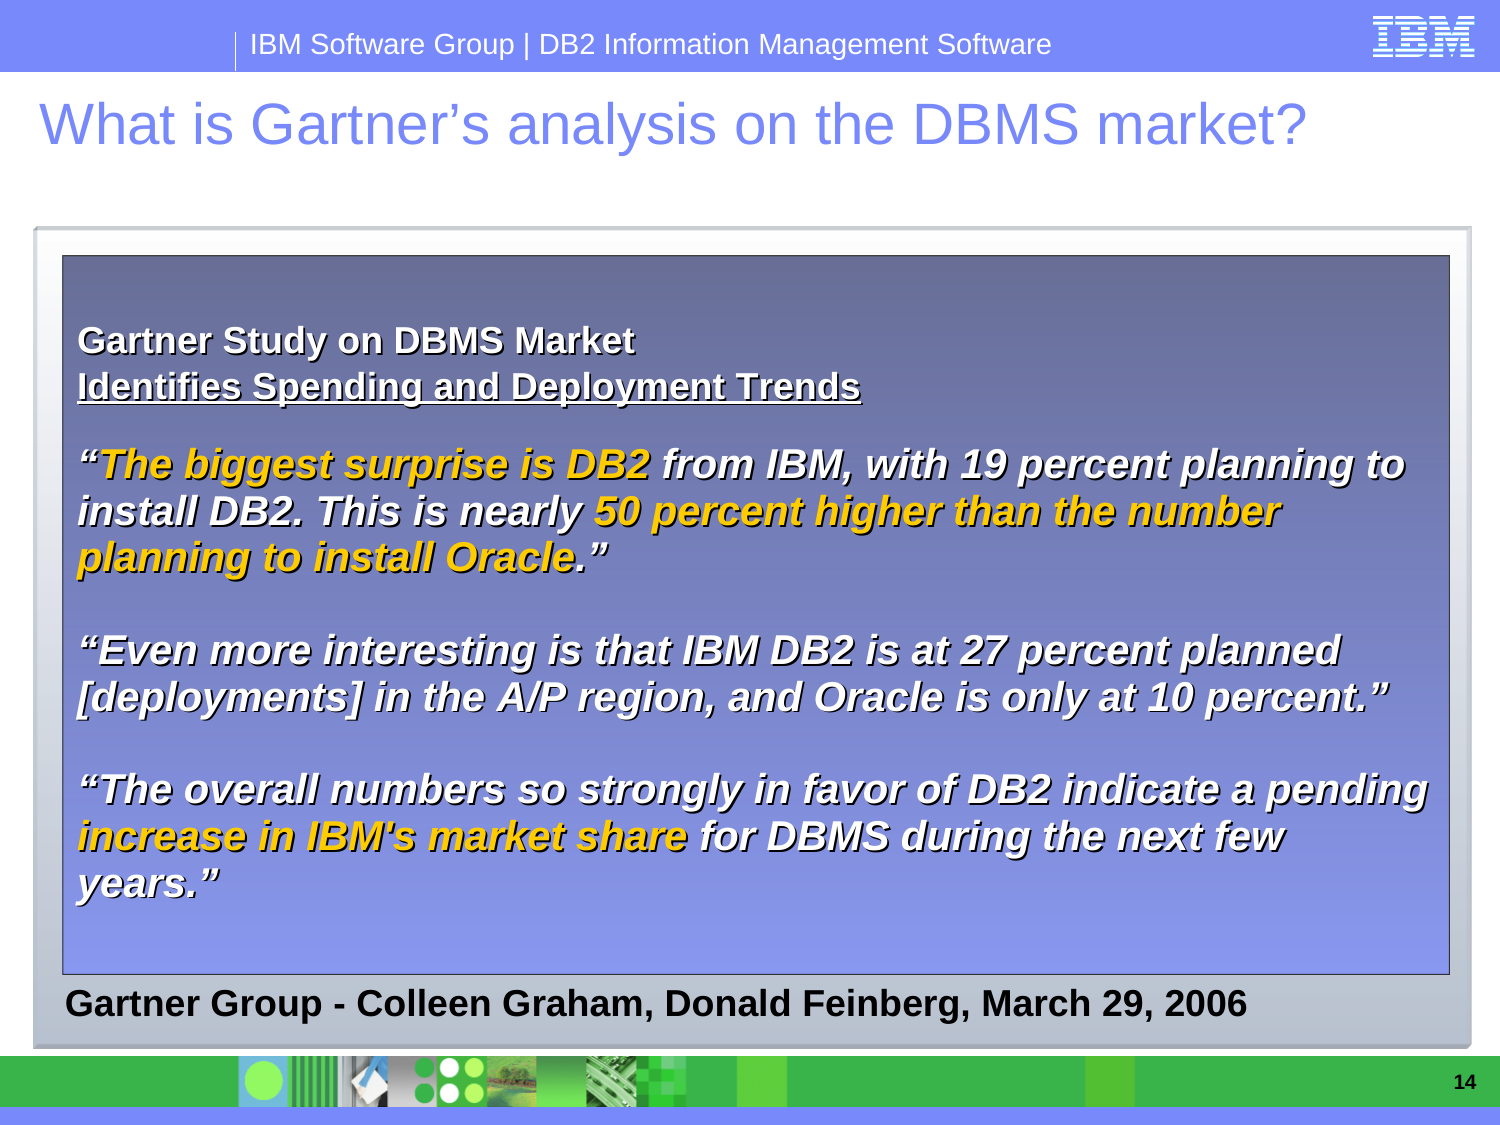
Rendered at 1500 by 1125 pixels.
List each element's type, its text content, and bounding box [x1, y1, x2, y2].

text_box Gartner Study on DBMS Market Identifies Spending and Deployment Trends “The biggest surprise is DB2 from IBM, with 19 percent planning to install DB2. This is nearly 50 percent higher than the number planning to install Oracle.” “Even more interesting is that IBM DB2 is at 27 percent planned [deployments] in the A/P region, and Oracle is only at 10 percent.” “The overall numbers so strongly in favor of DB2 indicate a pending increase in IBM's market share for DBMS during the next few years.” [62, 255, 1450, 975]
title What is Gartner’s analysis on the DBMS market? [25, 87, 1438, 166]
text_box Gartner Group - Colleen Graham, Donald Feinberg, March 29, 2006 [49, 975, 1426, 1033]
picture [0, 1056, 1500, 1107]
